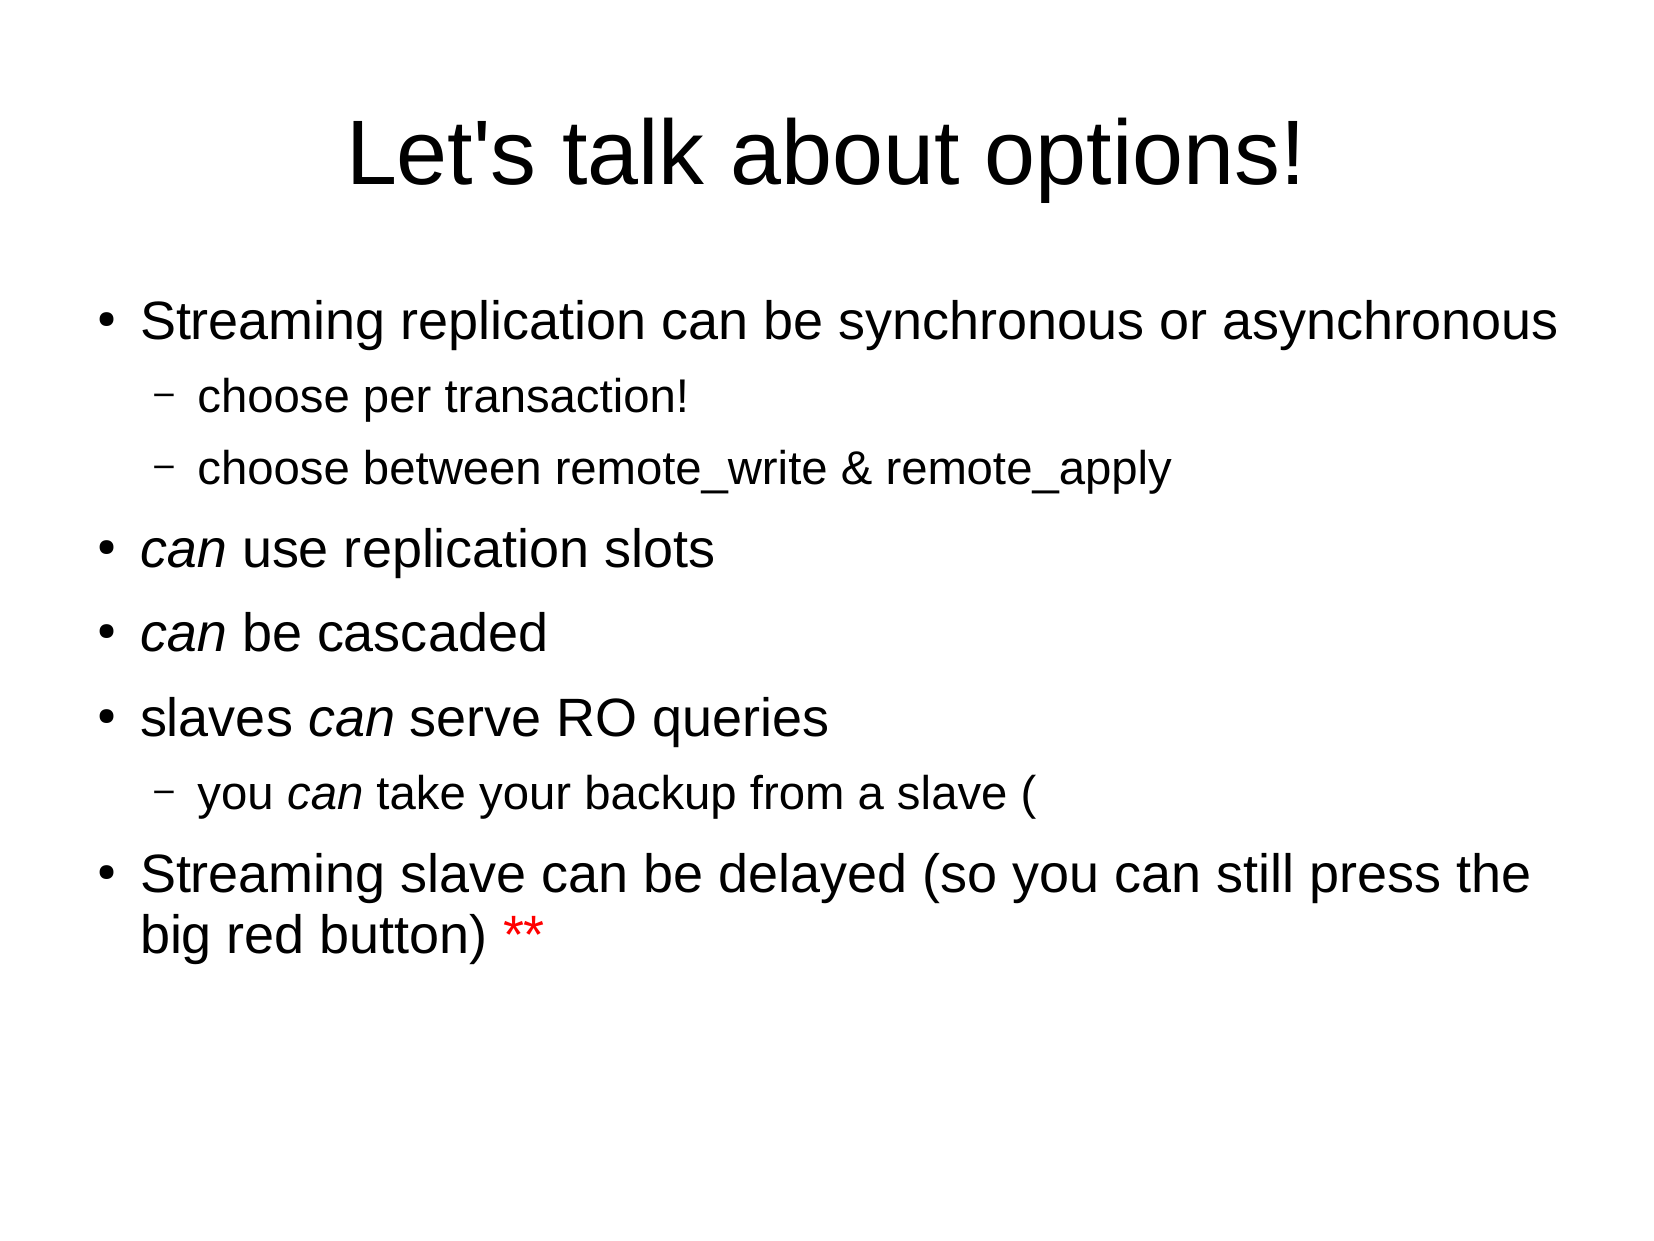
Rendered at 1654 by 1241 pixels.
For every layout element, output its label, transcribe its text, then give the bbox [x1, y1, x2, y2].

list Streaming replication can be synchronous or asynchronous choose per transaction! choose between remote_write & remote_apply can use replication slots can be cascaded slaves can serve RO queries you can take your backup from a slave ( Streaming slave can be delayed (so you can still press the big red button) ** [82, 290, 1571, 1010]
title Let's talk about options! [82, 49, 1571, 257]
